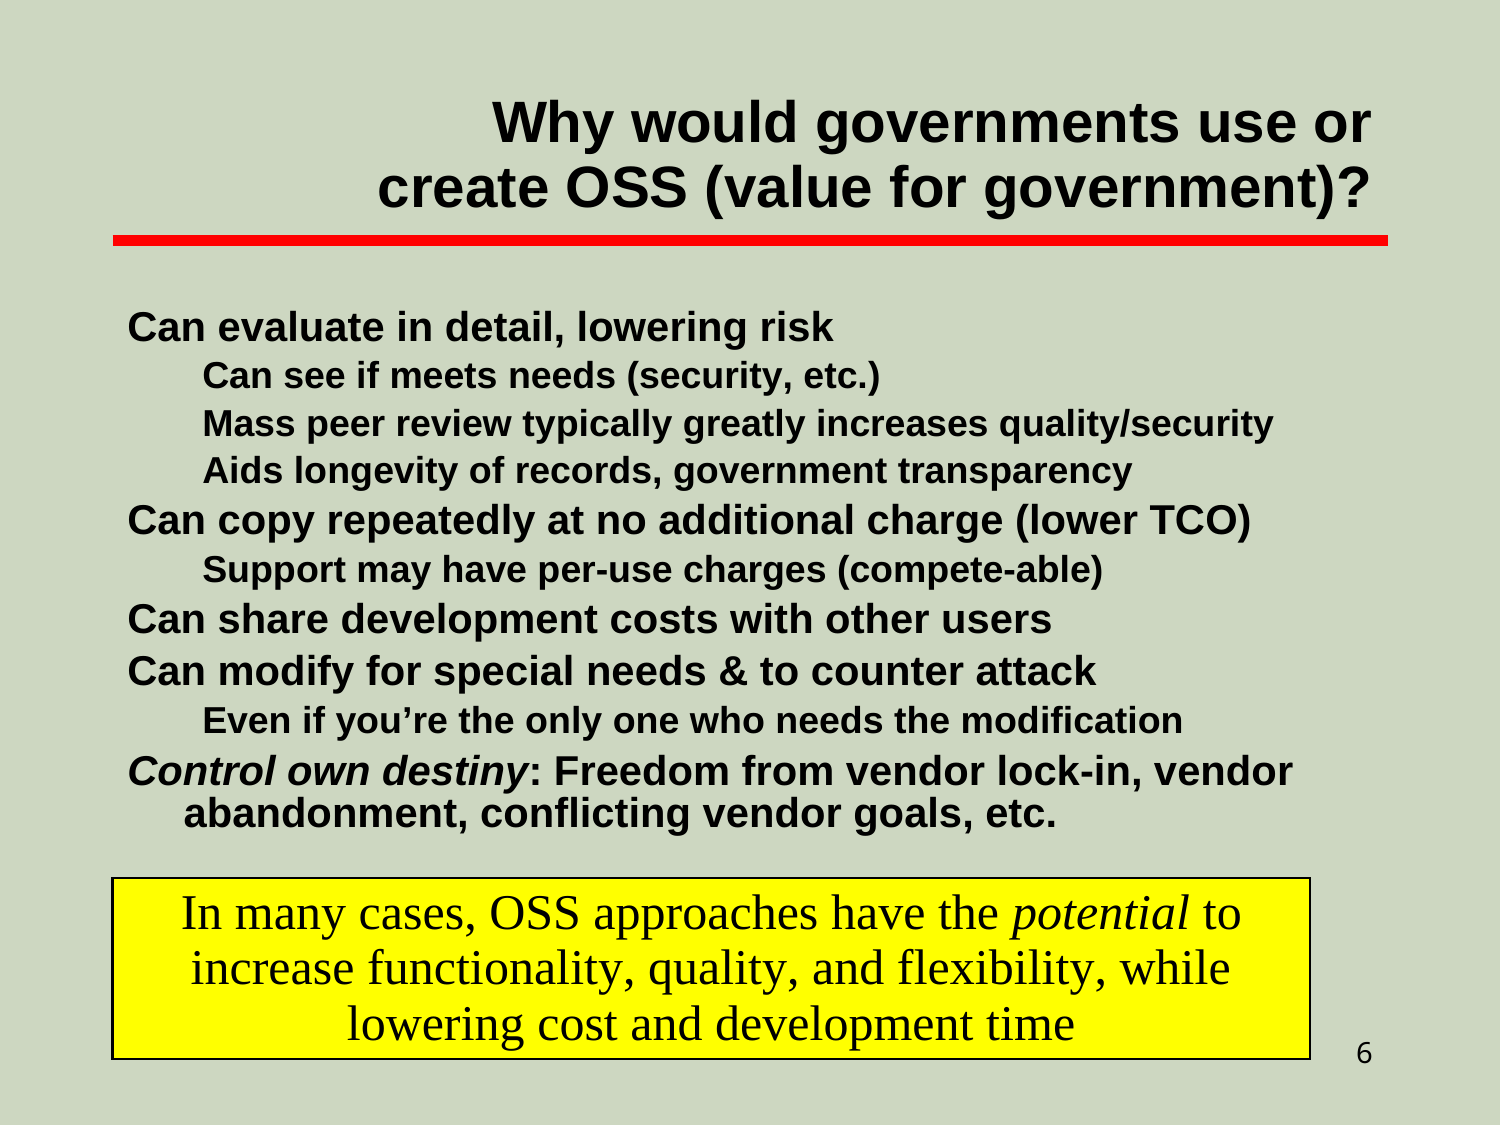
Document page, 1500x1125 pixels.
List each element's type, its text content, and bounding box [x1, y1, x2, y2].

text_box In many cases, OSS approaches have the potential to increase functionality, quality, and flexibility, while lowering cost and development time [112, 877, 1311, 1059]
title Why would governments use or create OSS (value for government)? [337, 77, 1388, 233]
list Can evaluate in detail, lowering risk Can see if meets needs (security, etc.) Mass peer review typically greatly increases quality/security Aids longevity of records, government transparency Can copy repeatedly at no additional charge (lower TCO) Support may have per-use charges (compete-able) Can share development costs with other users Can modify for special needs & to counter attack Even if you’re the only one who needs the modification Control own destiny: Freedom from vendor lock-in, vendor abandonment, conflicting vendor goals, etc. [112, 299, 1388, 878]
